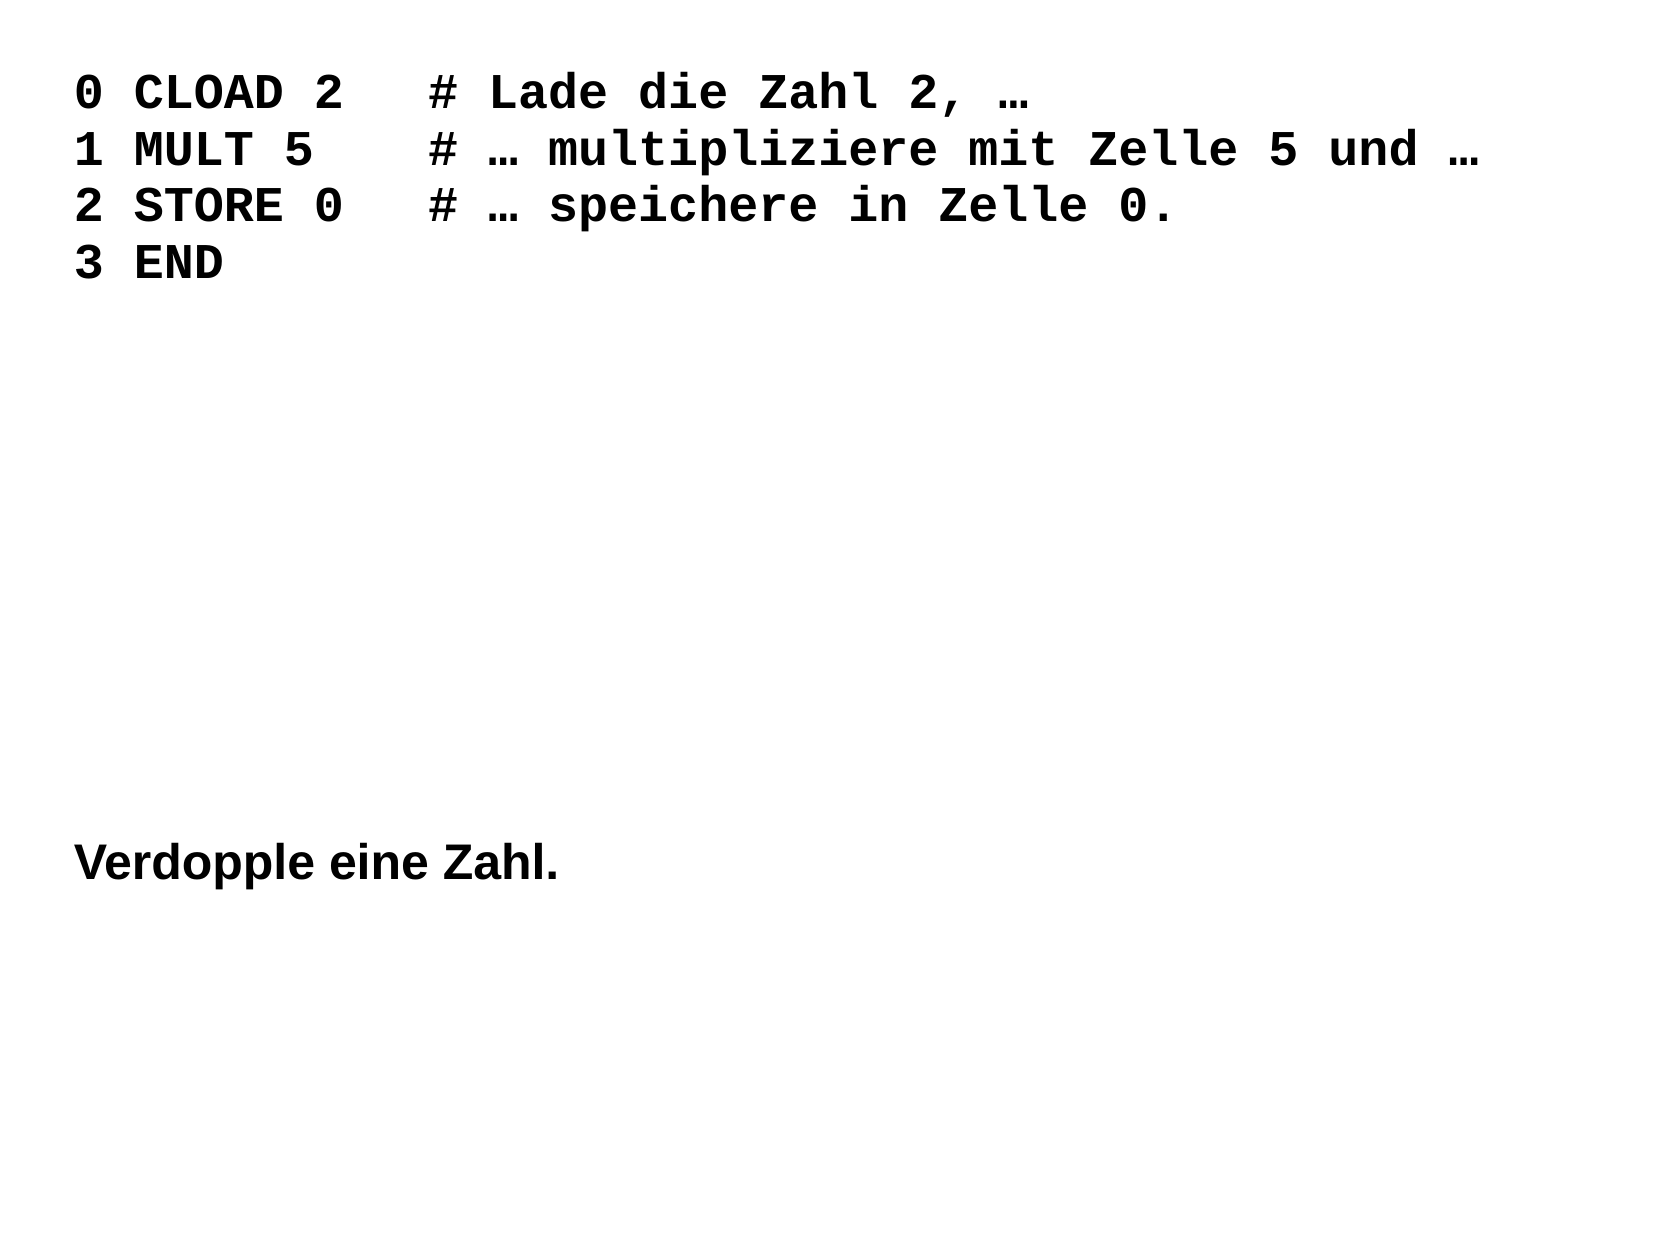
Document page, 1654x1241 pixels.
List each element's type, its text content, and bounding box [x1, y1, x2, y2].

text_box Verdopple eine Zahl. [59, 826, 1595, 899]
text_box 0 CLOAD 2 1 MULT 5 2 STORE 0 3 END [59, 59, 384, 301]
text_box # Lade die Zahl 2, … # … multipliziere mit Zelle 5 und … # … speichere in Zelle 0. [413, 59, 1625, 301]
